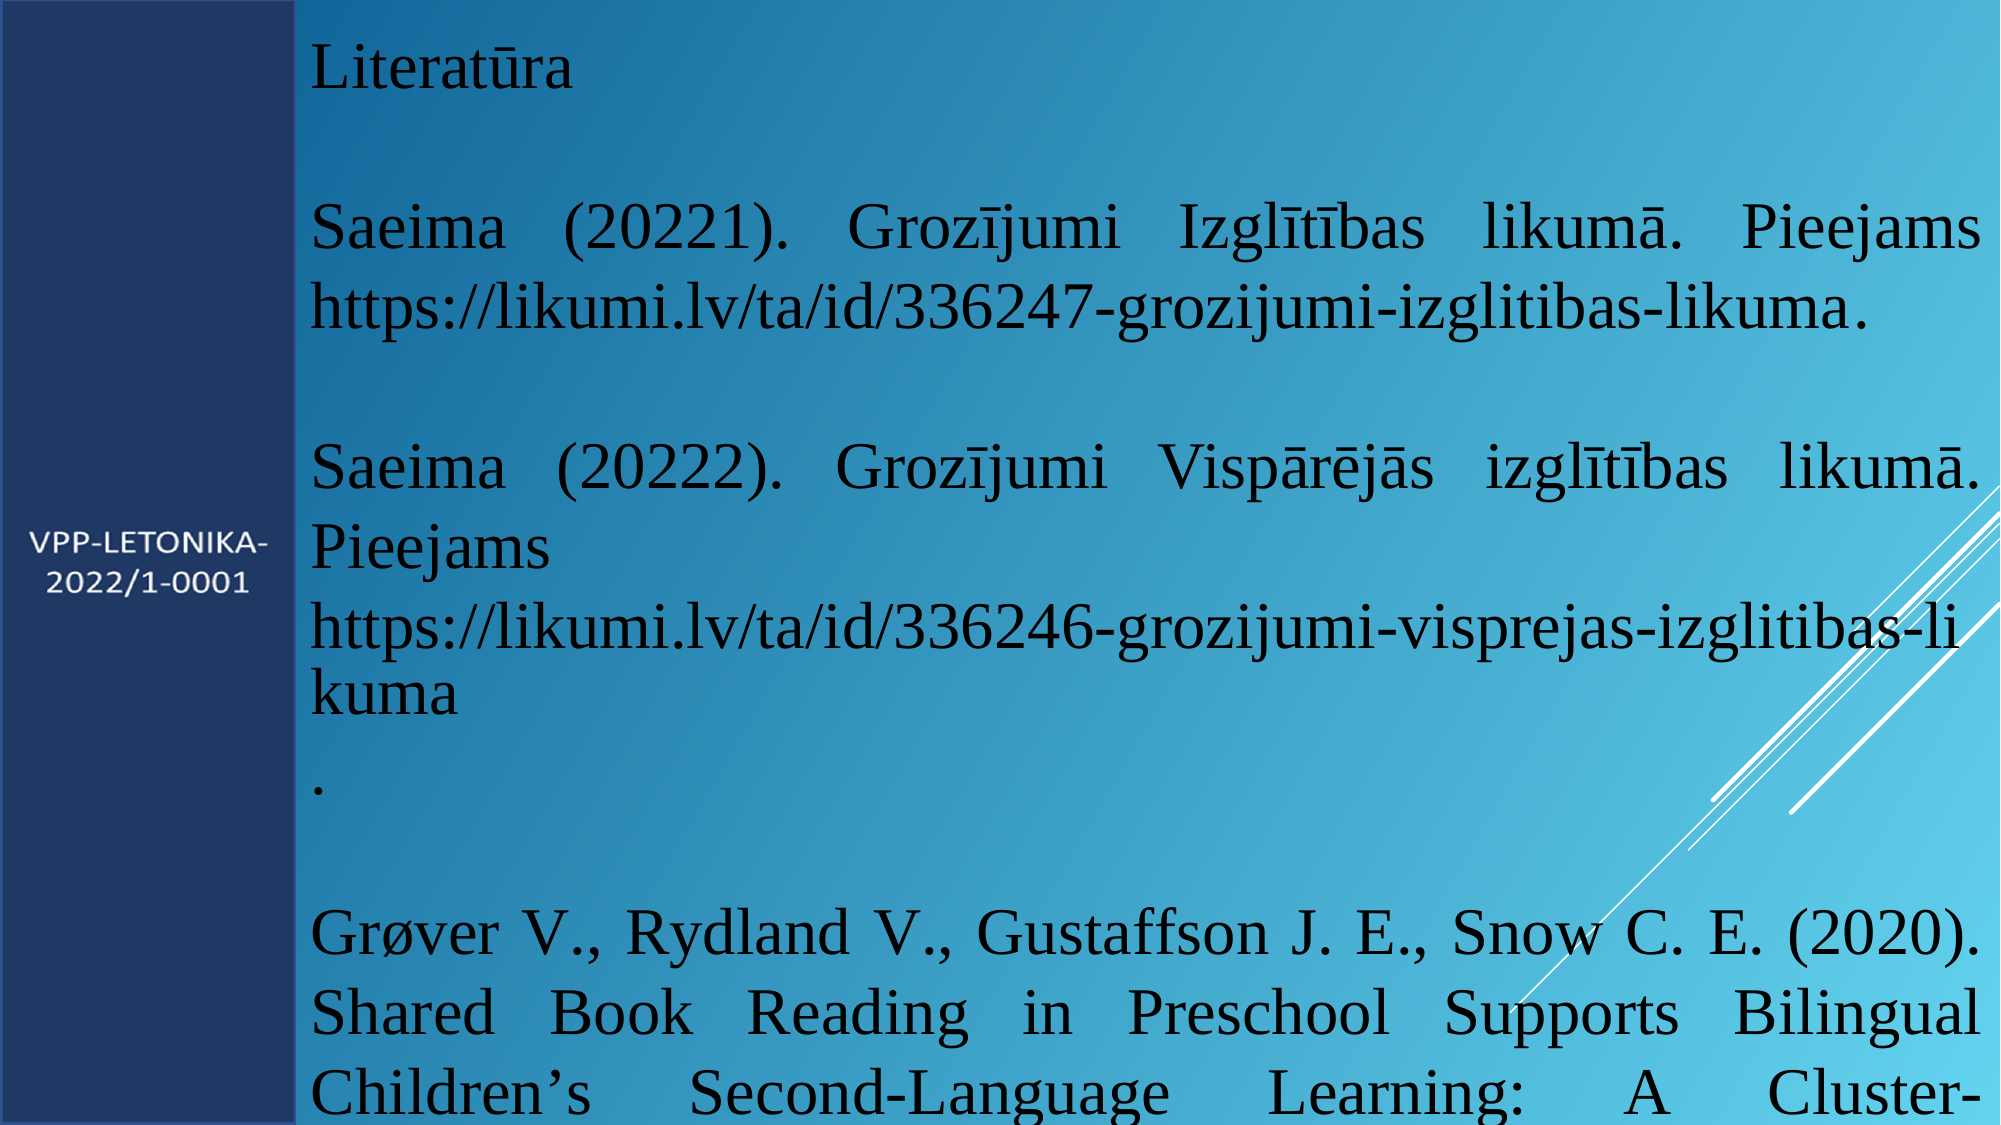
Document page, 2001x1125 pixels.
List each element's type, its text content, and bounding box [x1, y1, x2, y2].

text_box Literatūra Saeima (20221). Grozījumi Izglītības likumā. Pieejams https://likumi.lv/ta/id/336247-grozijumi-izglitibas-likuma. Saeima (20222). Grozījumi Vispārējās izglītības likumā. Pieejams https://likumi.lv/ta/id/336246-grozijumi-visprejas-izglitibas-likuma. Grøver V., Rydland V., Gustaffson J. E., Snow C. E. (2020). Shared Book Reading in Preschool Supports Bilingual Children’s Second-Language Learning: A Cluster-Randomized Trial. Child Development,91 (6). 2192–2210. [296, 14, 2000, 1125]
picture [0, 0, 296, 1125]
